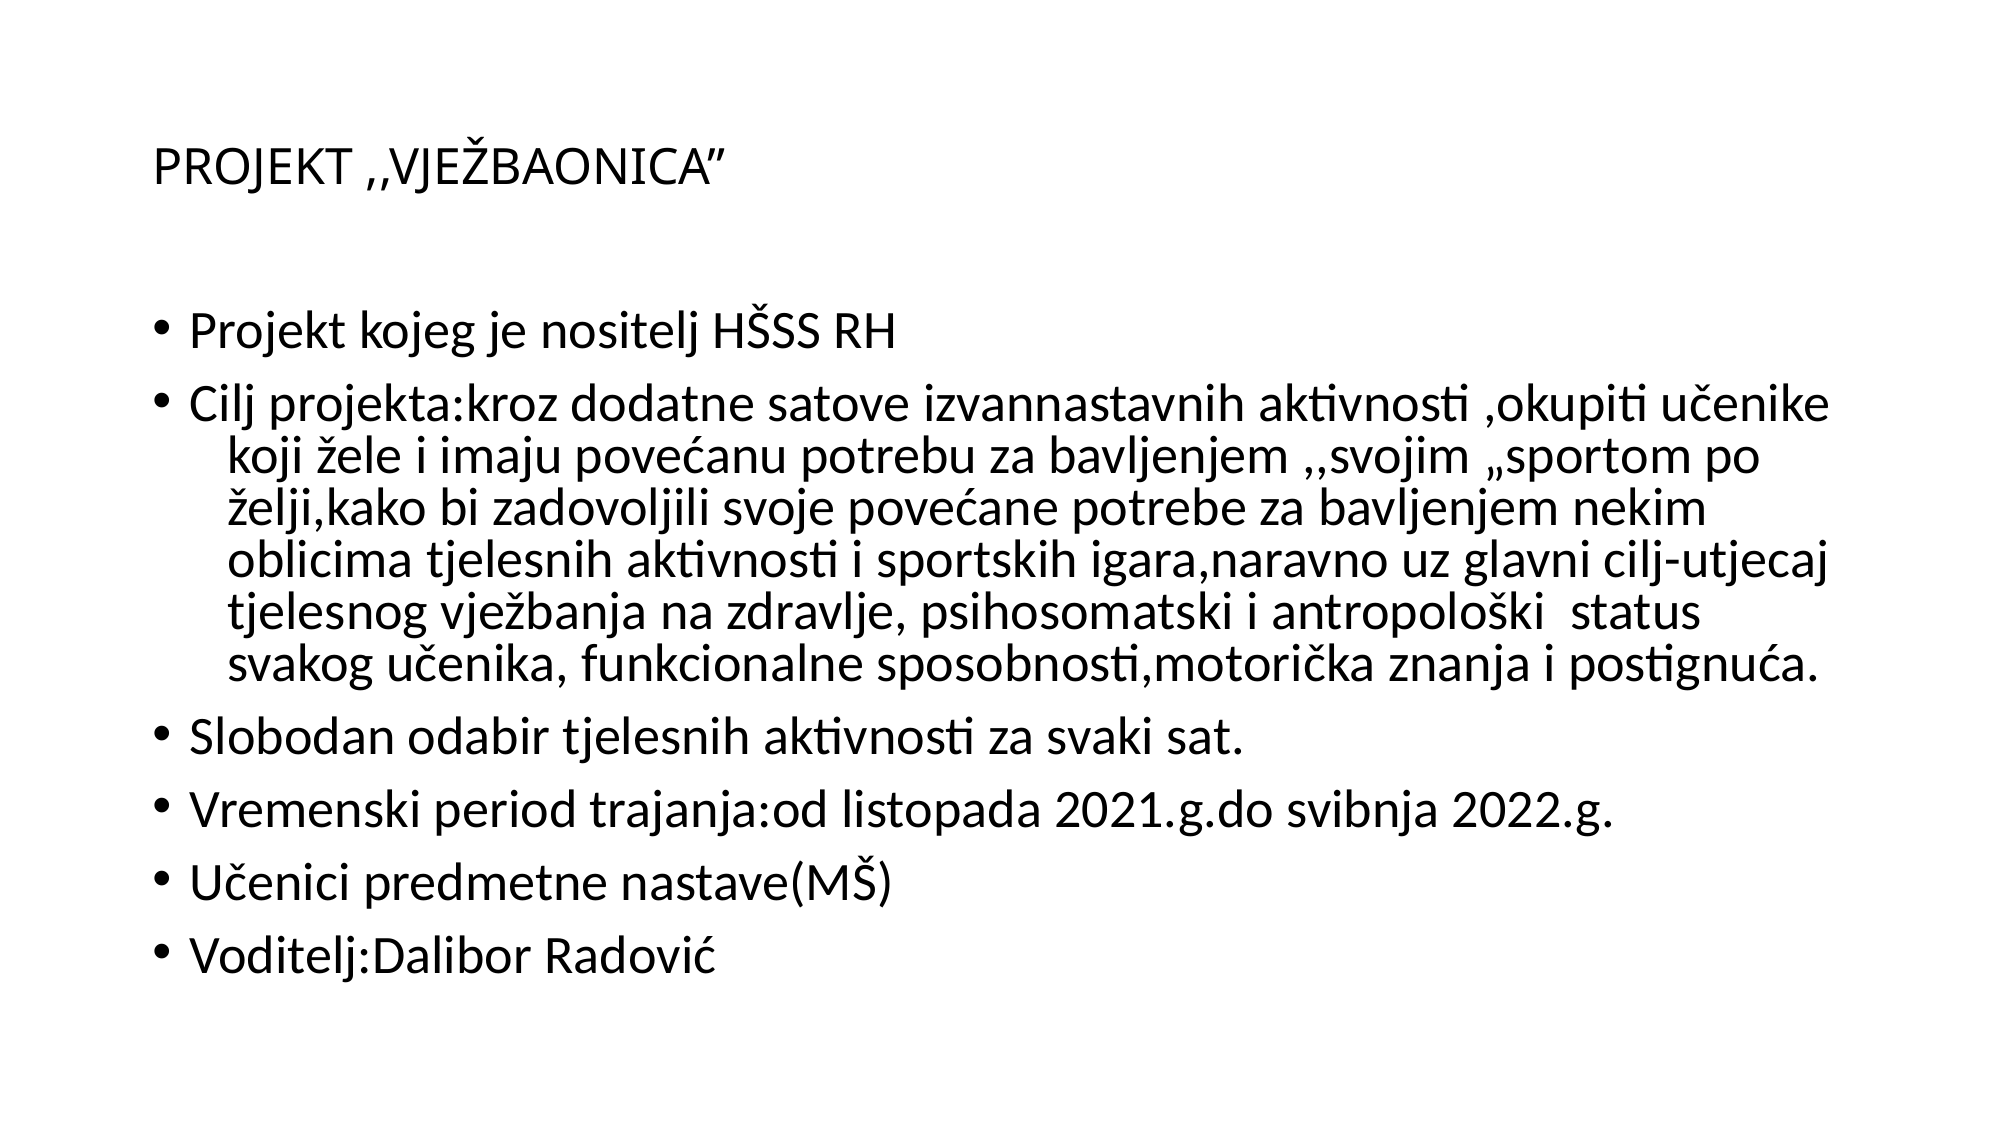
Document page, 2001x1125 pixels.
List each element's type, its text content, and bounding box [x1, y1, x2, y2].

title PROJEKT ,,VJEŽBAONICA” [137, 59, 1863, 278]
list Projekt kojeg je nositelj HŠSS RH Cilj projekta:kroz dodatne satove izvannastavnih aktivnosti ,okupiti učenike koji žele i imaju povećanu potrebu za bavljenjem ,,svojim „sportom po želji,kako bi zadovoljili svoje povećane potrebe za bavljenjem nekim oblicima tjelesnih aktivnosti i sportskih igara,naravno uz glavni cilj-utjecaj tjelesnog vježbanja na zdravlje, psihosomatski i antropološki status svakog učenika, funkcionalne sposobnosti,motorička znanja i postignuća. Slobodan odabir tjelesnih aktivnosti za svaki sat. Vremenski period trajanja:od listopada 2021.g.do svibnja 2022.g. Učenici predmetne nastave(MŠ) Voditelj:Dalibor Radović [137, 299, 1863, 1014]
